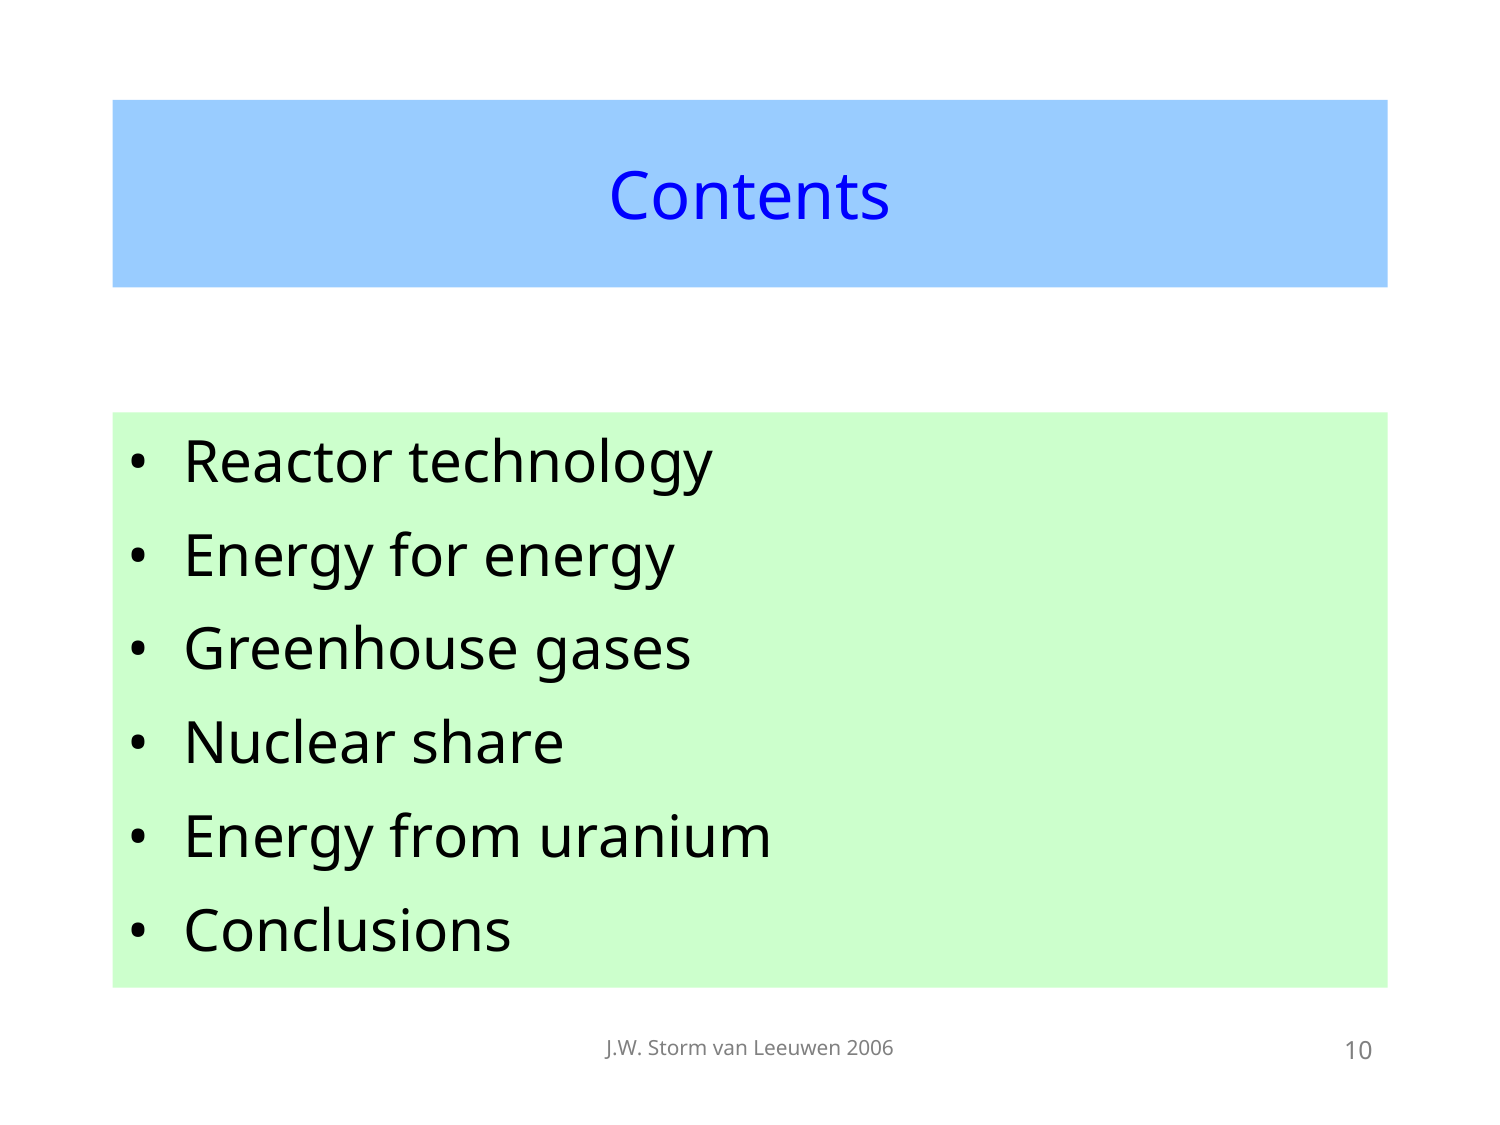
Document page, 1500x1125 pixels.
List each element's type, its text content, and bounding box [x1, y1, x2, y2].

list Reactor technology Energy for energy Greenhouse gases Nuclear share Energy from uranium Conclusions [112, 412, 1388, 988]
title Contents [112, 99, 1388, 288]
